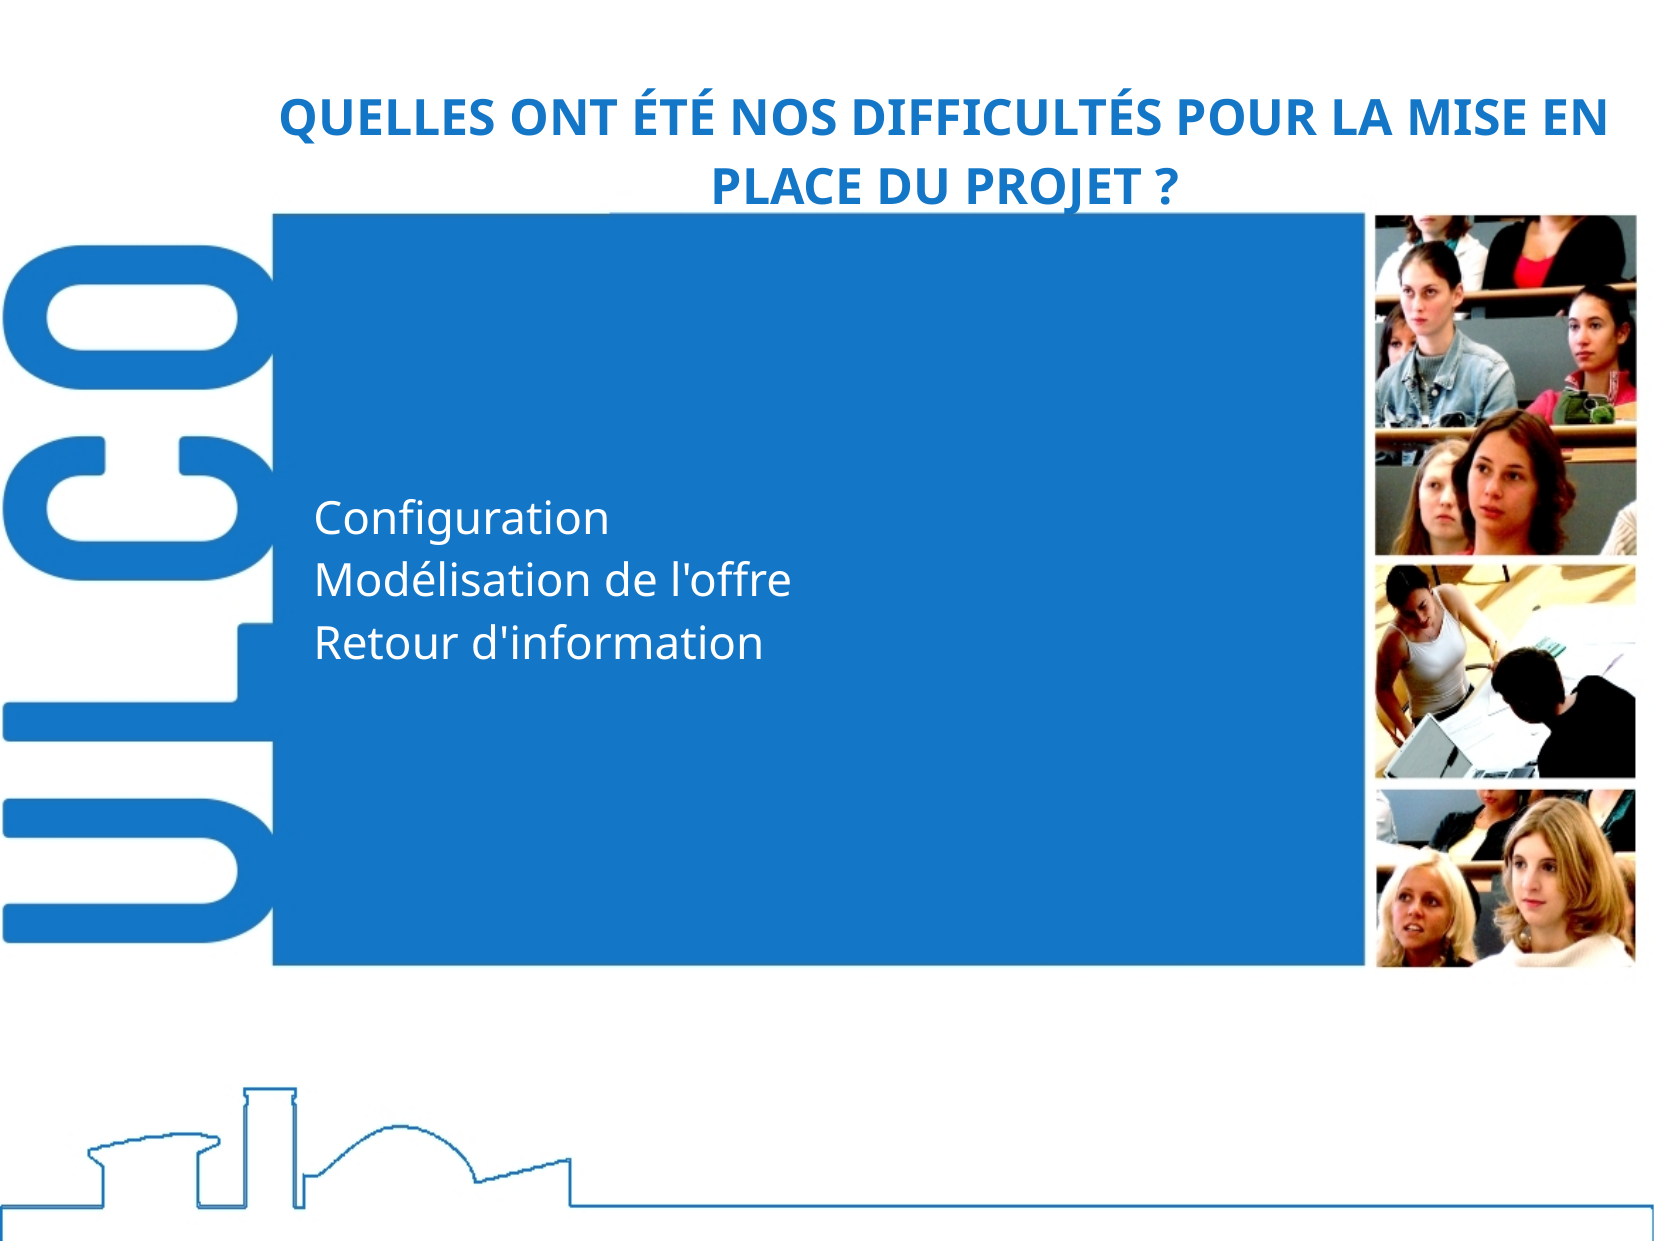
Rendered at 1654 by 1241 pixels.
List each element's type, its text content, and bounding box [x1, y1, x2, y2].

picture [0, 0, 1654, 1241]
text_box Configuration Modélisation de l'offre Retour d'information [289, 224, 1353, 934]
title QUELLES ONT ÉTÉ NOS DIFFICULTÉS POUR LA MISE EN PLACE DU PROJET ? [265, 78, 1625, 223]
